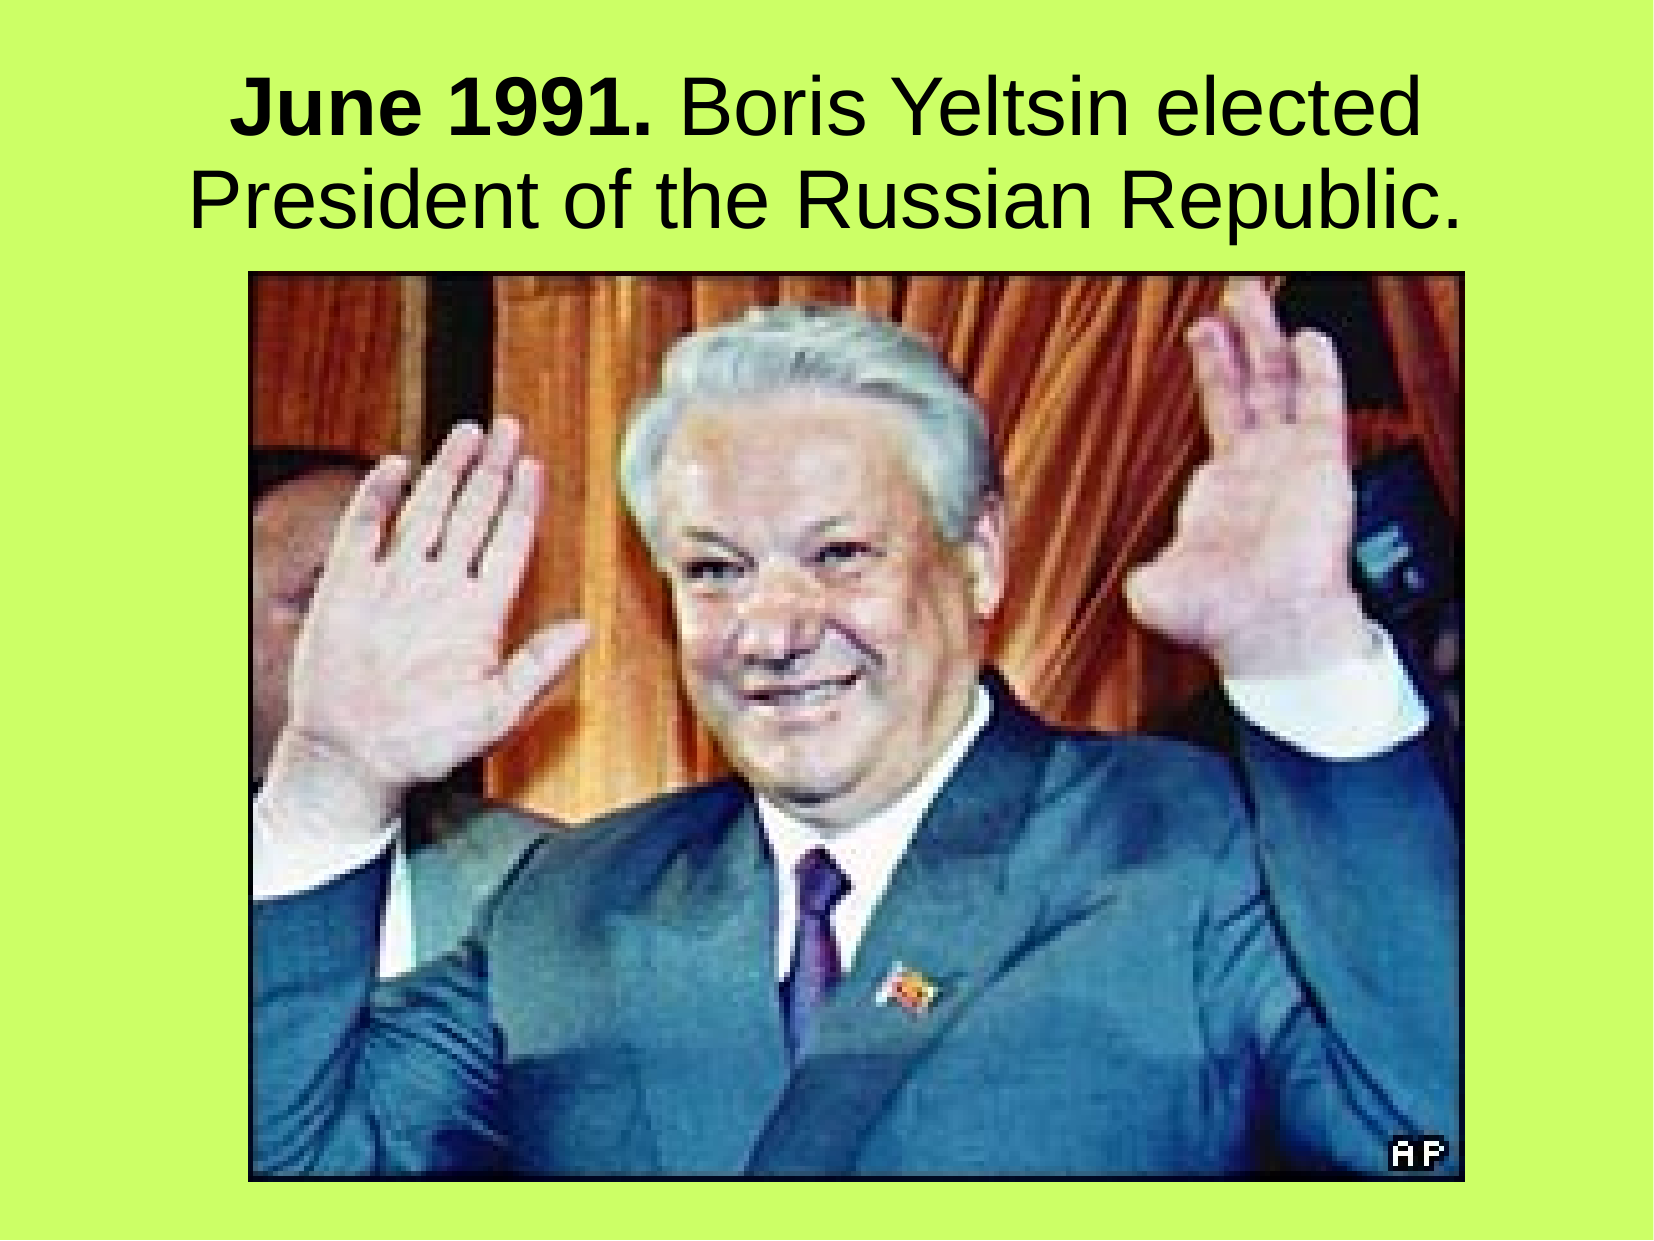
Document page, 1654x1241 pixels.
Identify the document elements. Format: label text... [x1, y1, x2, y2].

title June 1991. Boris Yeltsin elected President of the Russian Republic. [82, 49, 1571, 257]
picture [248, 271, 1465, 1182]
